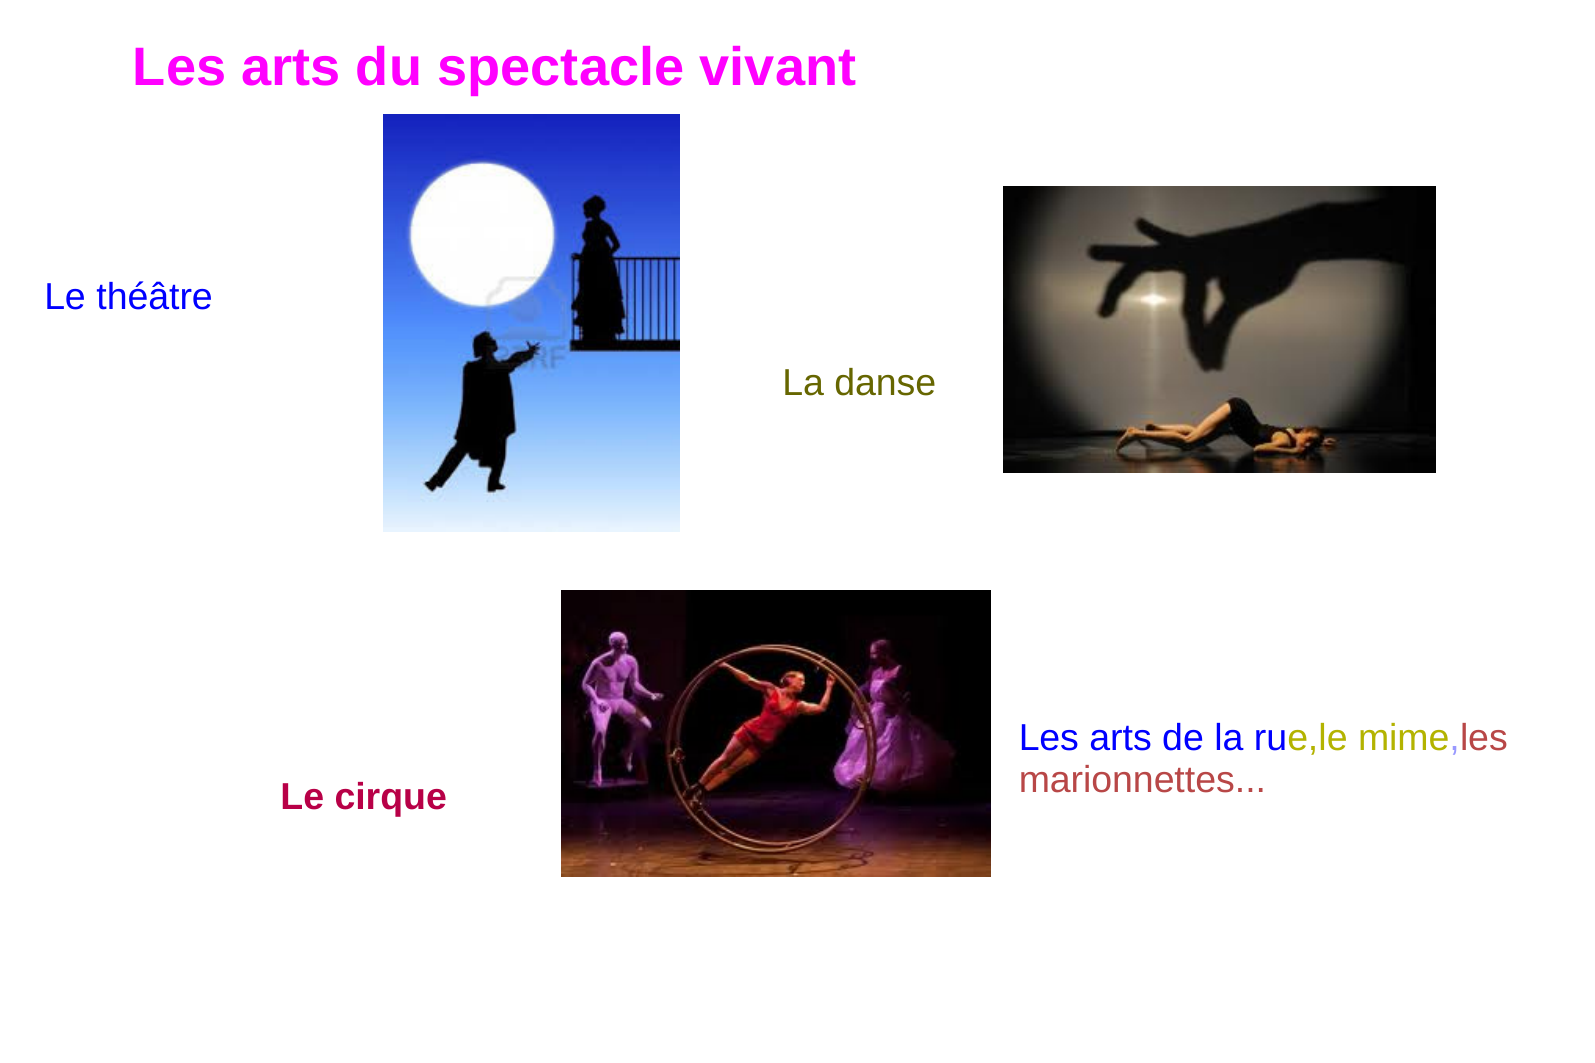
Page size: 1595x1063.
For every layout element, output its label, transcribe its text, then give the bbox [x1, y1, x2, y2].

text_box Les arts de la rue,le mime,les marionnettes... [1003, 708, 1565, 926]
text_box Les arts du spectacle vivant [118, 29, 975, 107]
picture [1003, 186, 1436, 473]
picture [561, 590, 991, 877]
text_box Le cirque [265, 767, 502, 826]
text_box Le théâtre [29, 267, 383, 325]
text_box La danse [767, 354, 1003, 414]
picture [383, 114, 680, 532]
